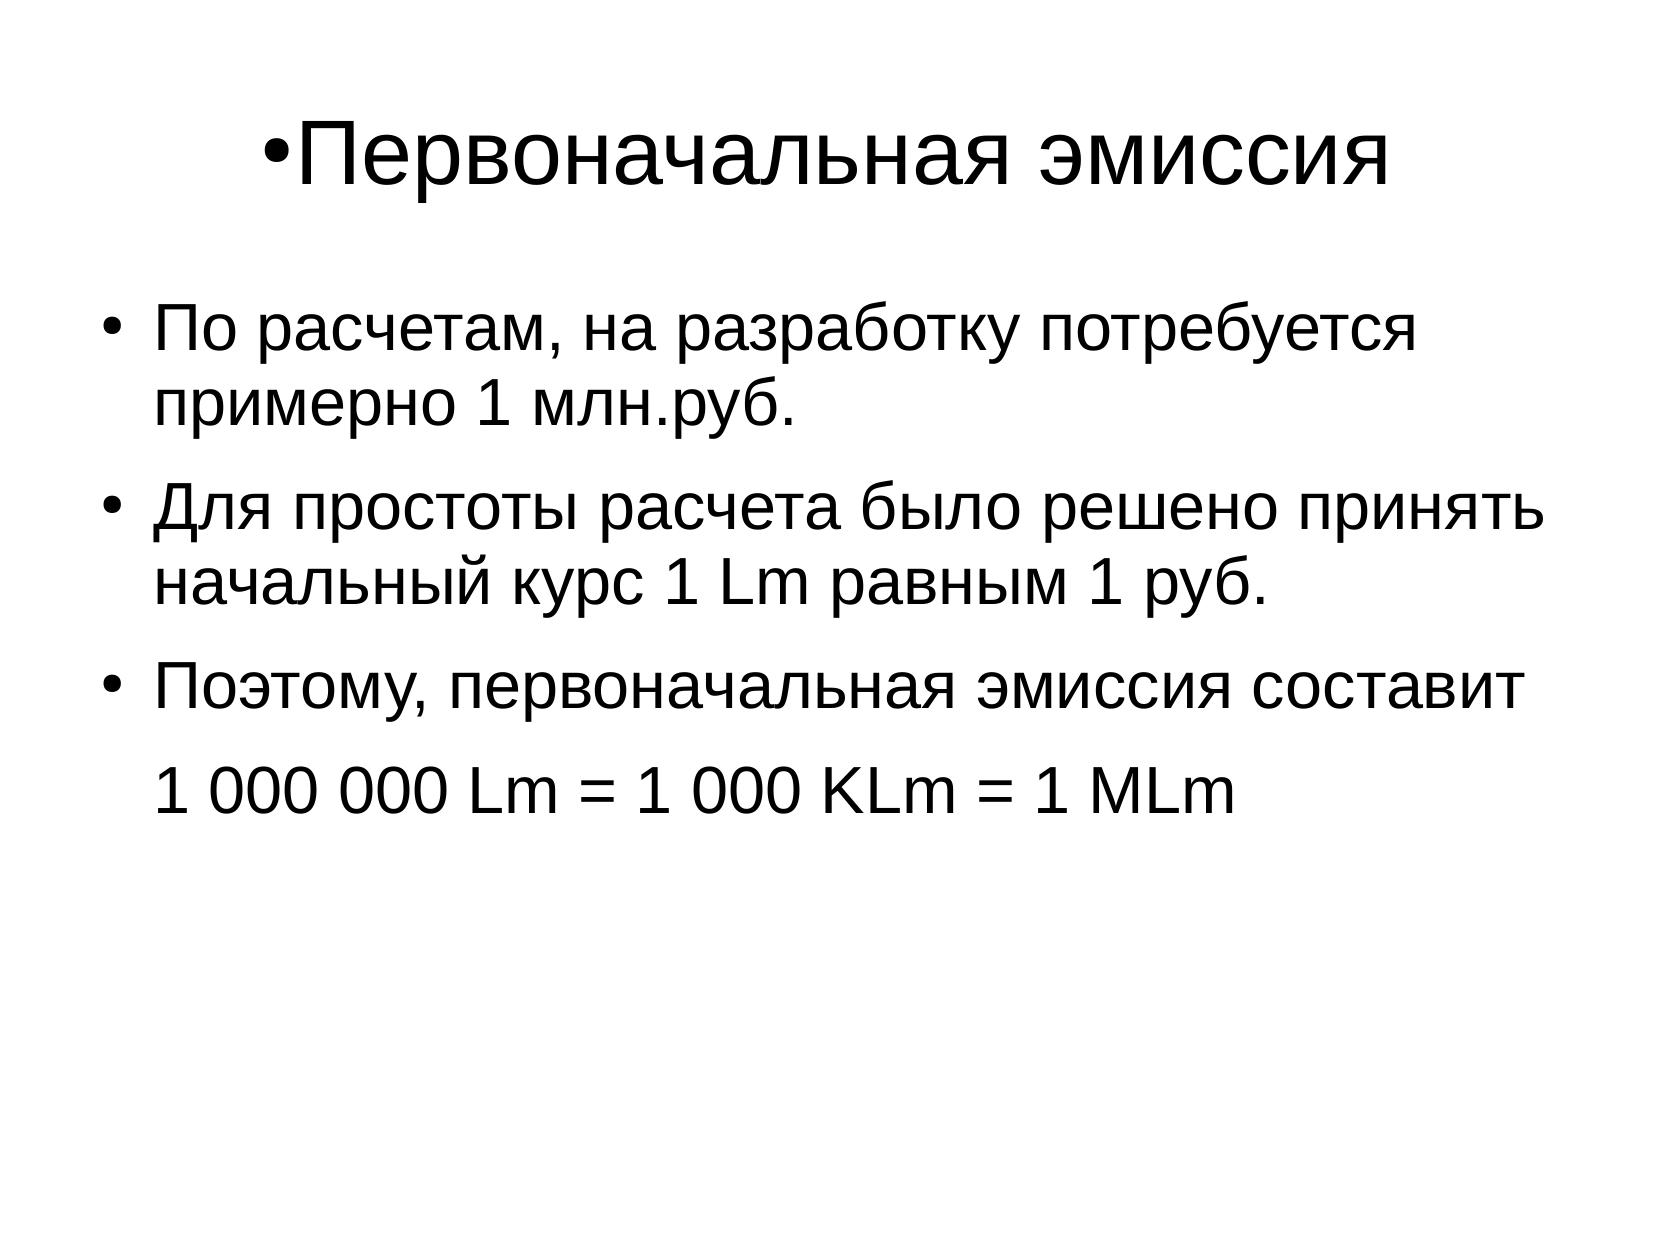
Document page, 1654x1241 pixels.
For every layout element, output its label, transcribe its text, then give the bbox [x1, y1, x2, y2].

list По расчетам, на разработку потребуется примерно 1 млн.руб. Для простоты расчета было решено принять начальный курс 1 Lm равным 1 руб. Поэтому, первоначальная эмиссия составит 1 000 000 Lm = 1 000 KLm = 1 MLm [82, 290, 1571, 1010]
title Первоначальная эмиссия [82, 49, 1571, 257]
